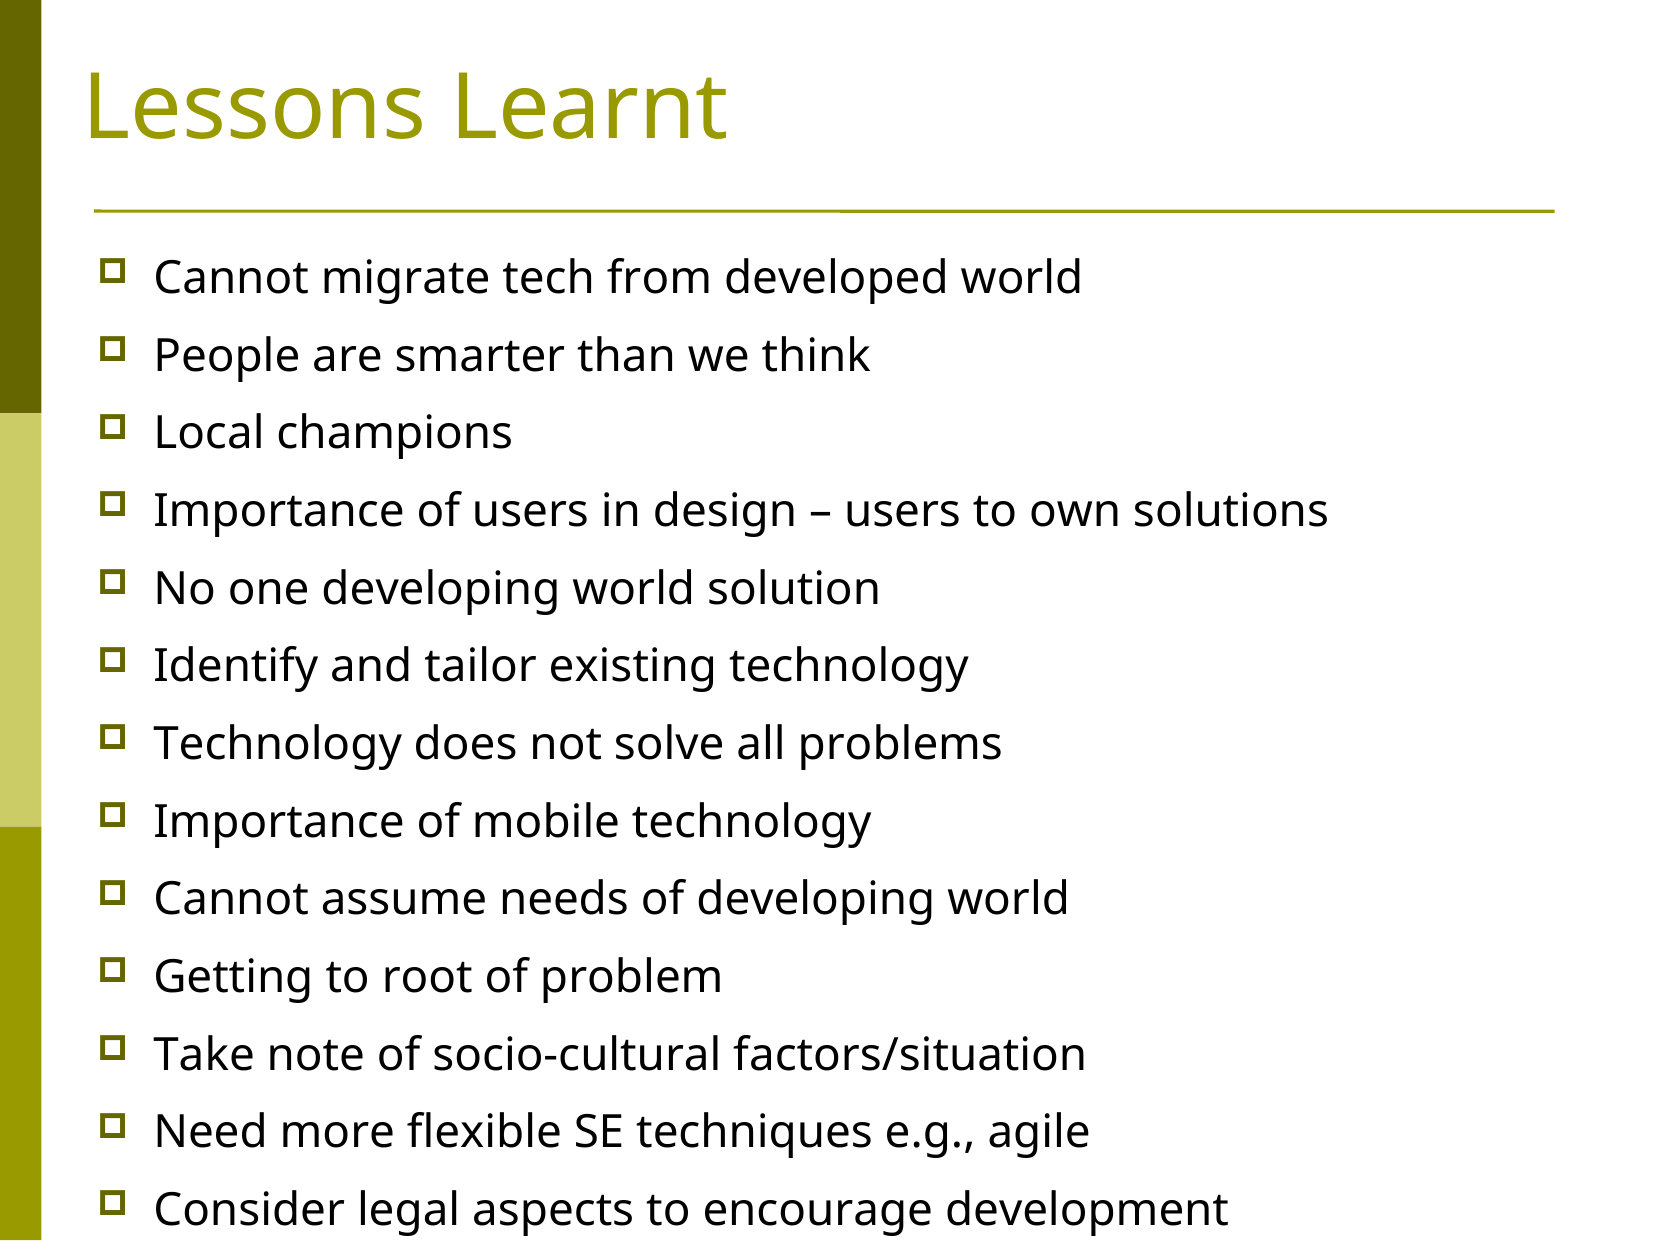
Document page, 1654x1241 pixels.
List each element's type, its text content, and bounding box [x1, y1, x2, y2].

list Cannot migrate tech from developed world People are smarter than we think Local champions Importance of users in design – users to own solutions No one developing world solution Identify and tailor existing technology Technology does not solve all problems Importance of mobile technology Cannot assume needs of developing world Getting to root of problem Take note of socio-cultural factors/situation Need more flexible SE techniques e.g., agile Consider legal aspects to encourage development Need for ethnography [82, 236, 1571, 1194]
title Lessons Learnt [82, 36, 1571, 170]
